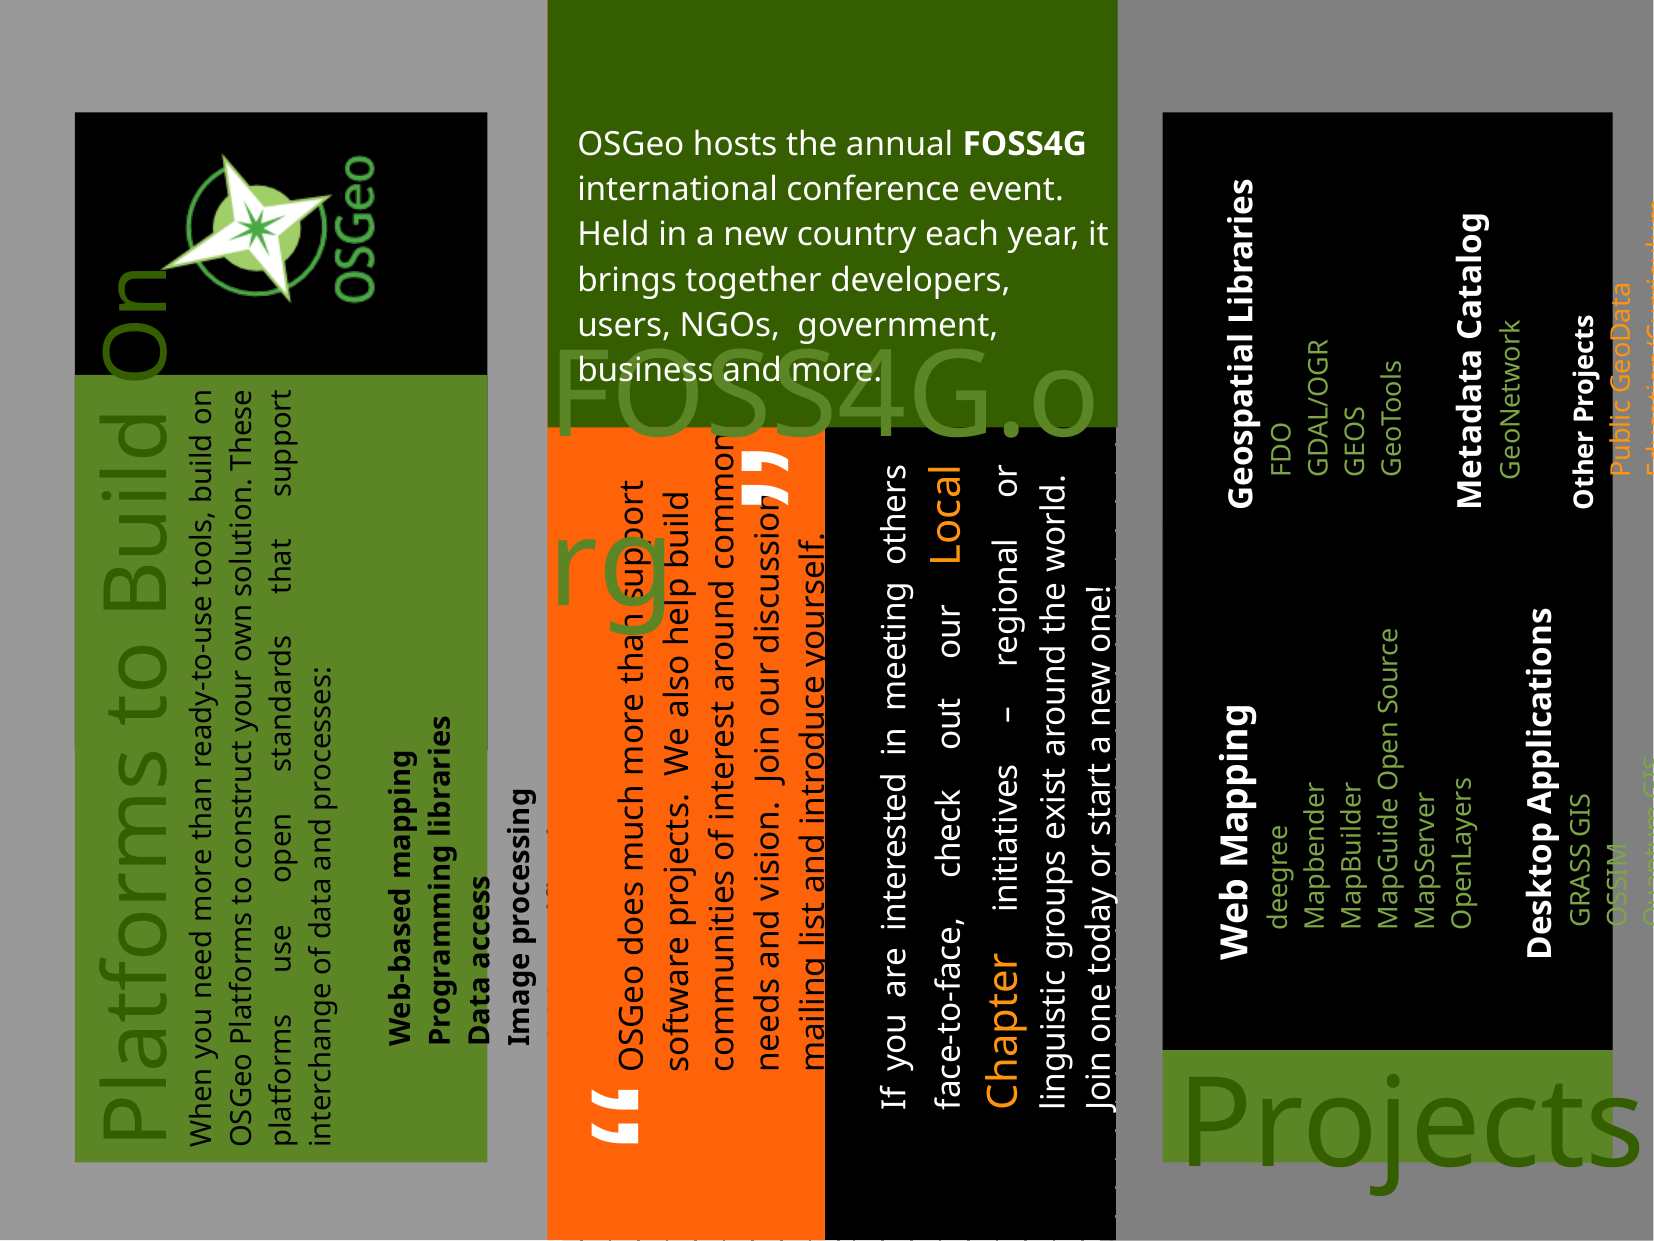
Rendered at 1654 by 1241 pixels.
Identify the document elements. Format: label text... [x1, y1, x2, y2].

text_box If you are interested in meeting others face-to-face, check out our Local Chapter initiatives – regional or linguistic groups exist around the world. Join one today or start a new one! [862, 468, 1053, 1126]
picture [188, 121, 376, 338]
text_box OSGeo hosts the annual FOSS4G international conference event. Held in a new country each year, it brings together developers, users, NGOs, government, business and more. [562, 112, 1126, 327]
text_box Geospatial Libraries FDO GDAL/OGR GEOS GeoTools Metadata Catalog GeoNetwork Other Projects Public GeoData Education/Curriculum OSGeo Journal [1209, 175, 1588, 526]
text_box OSGeo does much more than support software projects. We also help build communities of interest around common needs and vision. Join our discussion mailing list and introduce yourself. [600, 468, 782, 787]
text_box When you need more than ready-to-use tools, build on OSGeo Platforms to construct your own solution. These platforms use open standards that support interchange of data and processes: Web-based mapping Programming libraries Data access Image processing OGC specifications [188, 375, 526, 1163]
text_box “ [539, 787, 788, 1167]
text_box Web Mapping deegree Mapbender MapBuilder MapGuide Open Source MapServer OpenLayers Desktop Applications GRASS GIS OSSIM Quantum GIS gvSIG [1200, 562, 1583, 976]
text_box Projects [1162, 1025, 1654, 1193]
text_box FOSS4G.org [533, 300, 1136, 468]
text_box [0, 0, 1654, 1241]
text_box ” [689, 468, 862, 529]
text_box [1645, 910, 1654, 923]
text_box Platforms to Build On [65, 37, 188, 1163]
